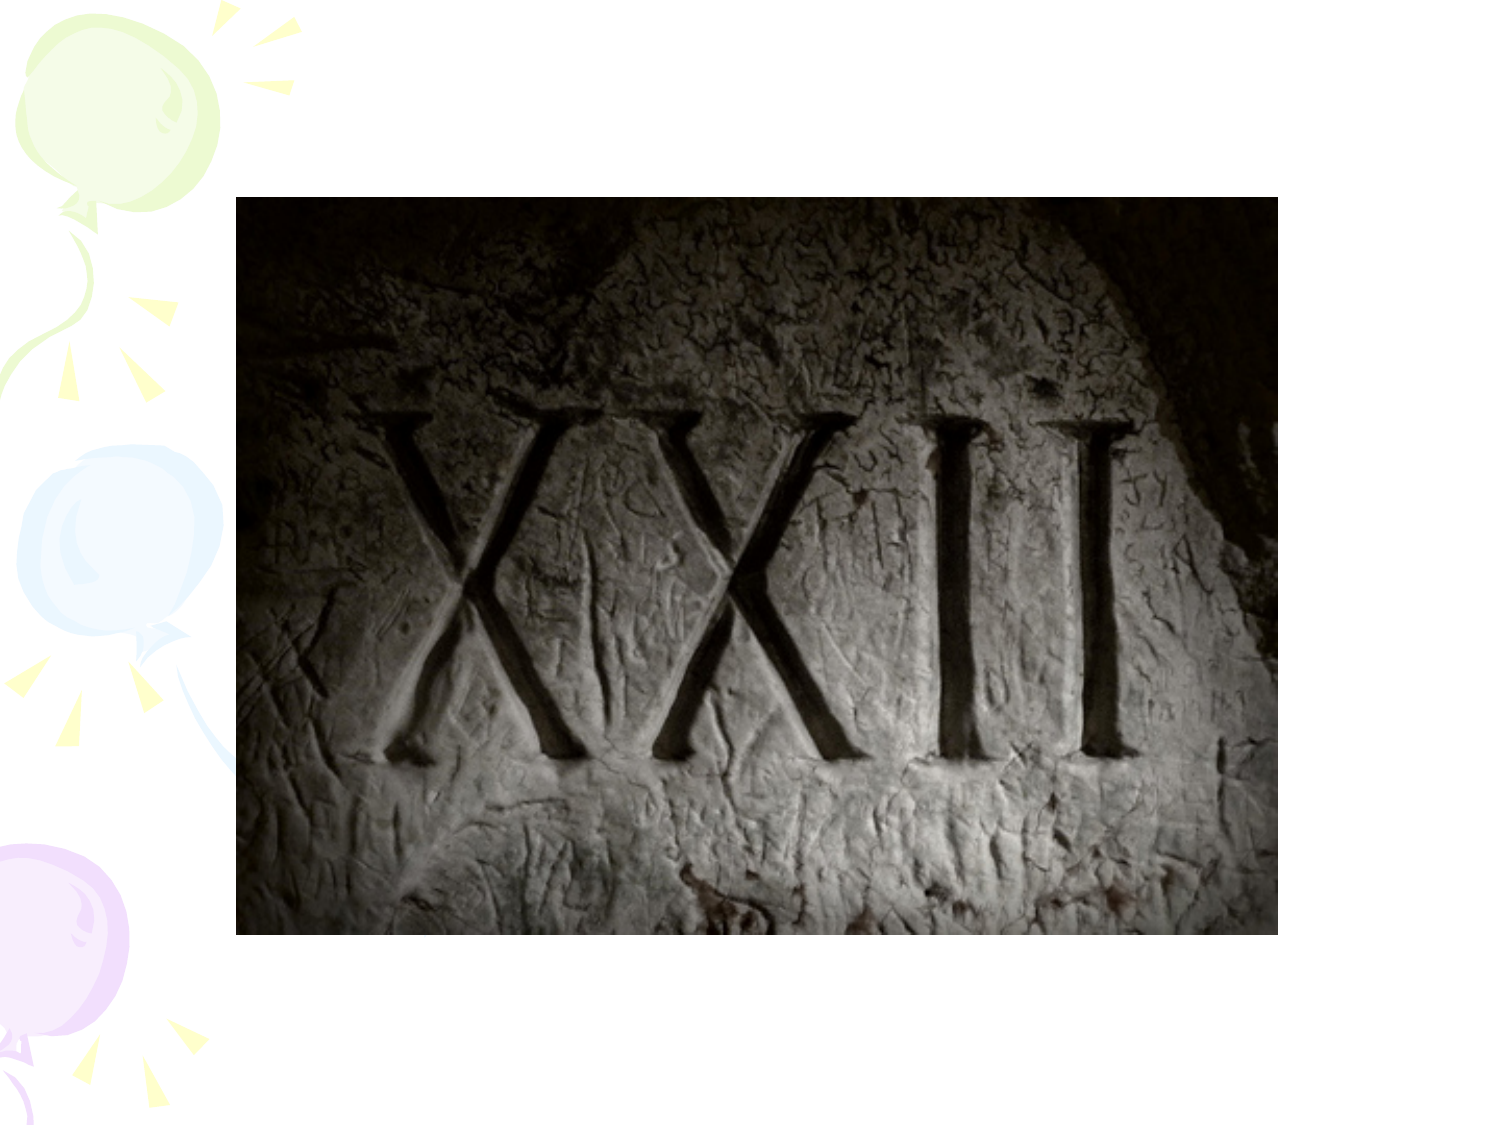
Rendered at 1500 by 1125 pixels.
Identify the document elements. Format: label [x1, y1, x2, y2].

picture [236, 197, 1278, 935]
